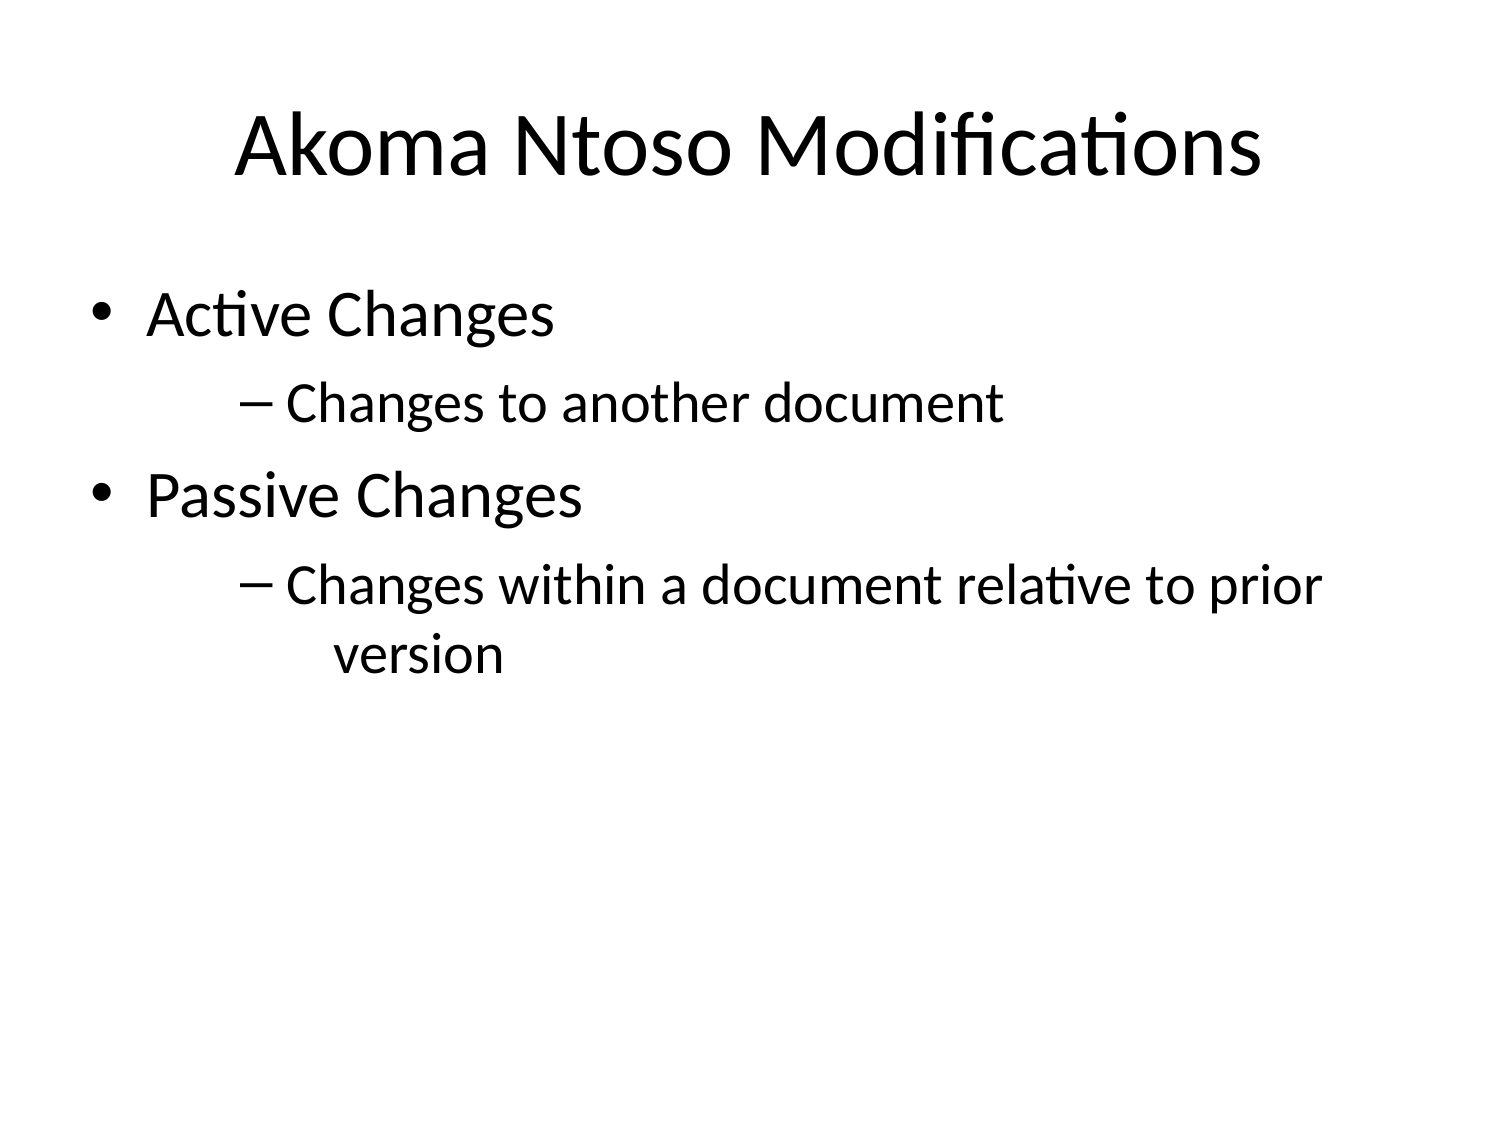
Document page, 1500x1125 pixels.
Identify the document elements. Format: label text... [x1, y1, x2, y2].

list Active Changes Changes to another document Passive Changes Changes within a document relative to prior version [75, 262, 1426, 1005]
title Akoma Ntoso Modifications [75, 45, 1426, 233]
